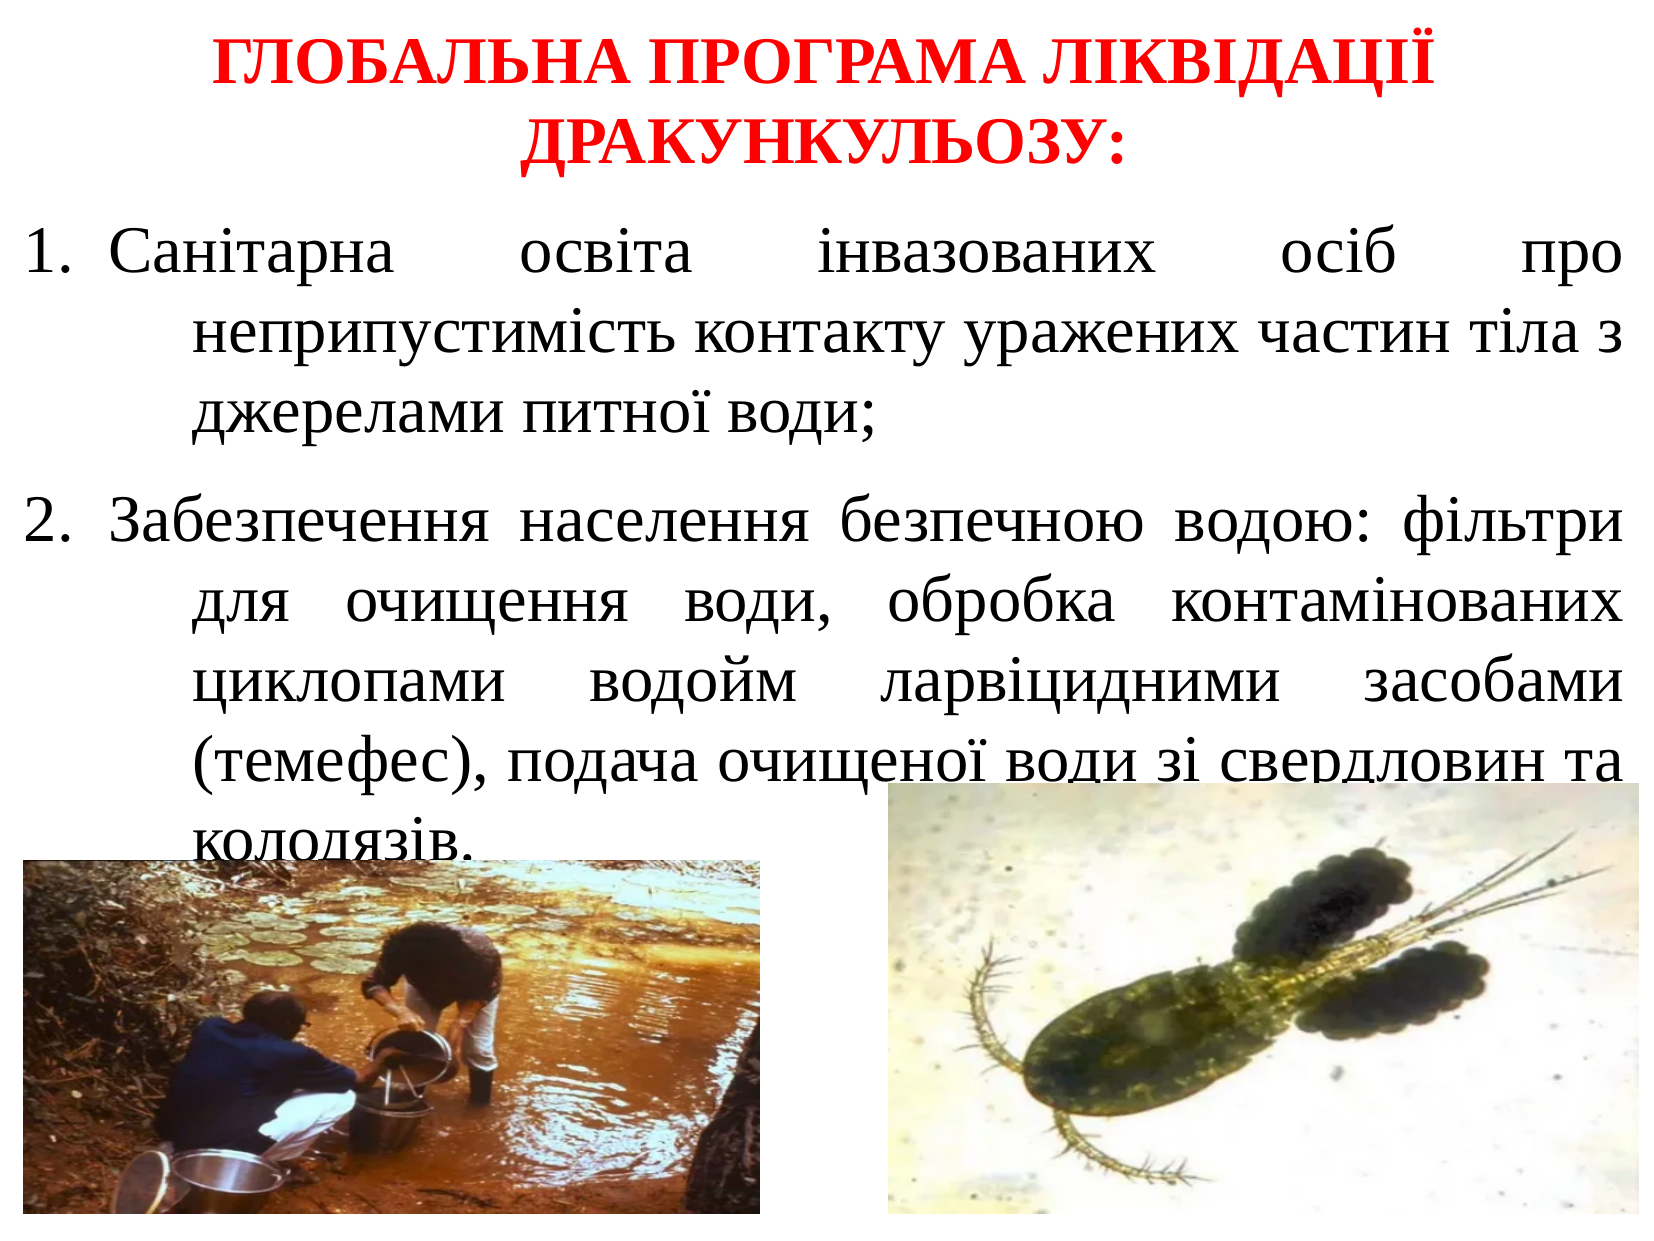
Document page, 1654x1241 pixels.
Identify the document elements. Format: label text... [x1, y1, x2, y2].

picture [23, 860, 760, 1214]
list ГЛОБАЛЬНА ПРОГРАМА ЛІКВІДАЦІЇ ДРАКУНКУЛЬОЗУ: Санітарна освіта інвазованих осіб про неприпустимість контакту уражених частин тіла з джерелами питної води; Забезпечення населення безпечною водою: фільтри для очищення води, обробка контамінованих циклопами водойм ларвіцидними засобами (темефес), подача очищеної води зі свердловин та колодязів. [23, 16, 1626, 1214]
picture [888, 783, 1639, 1214]
